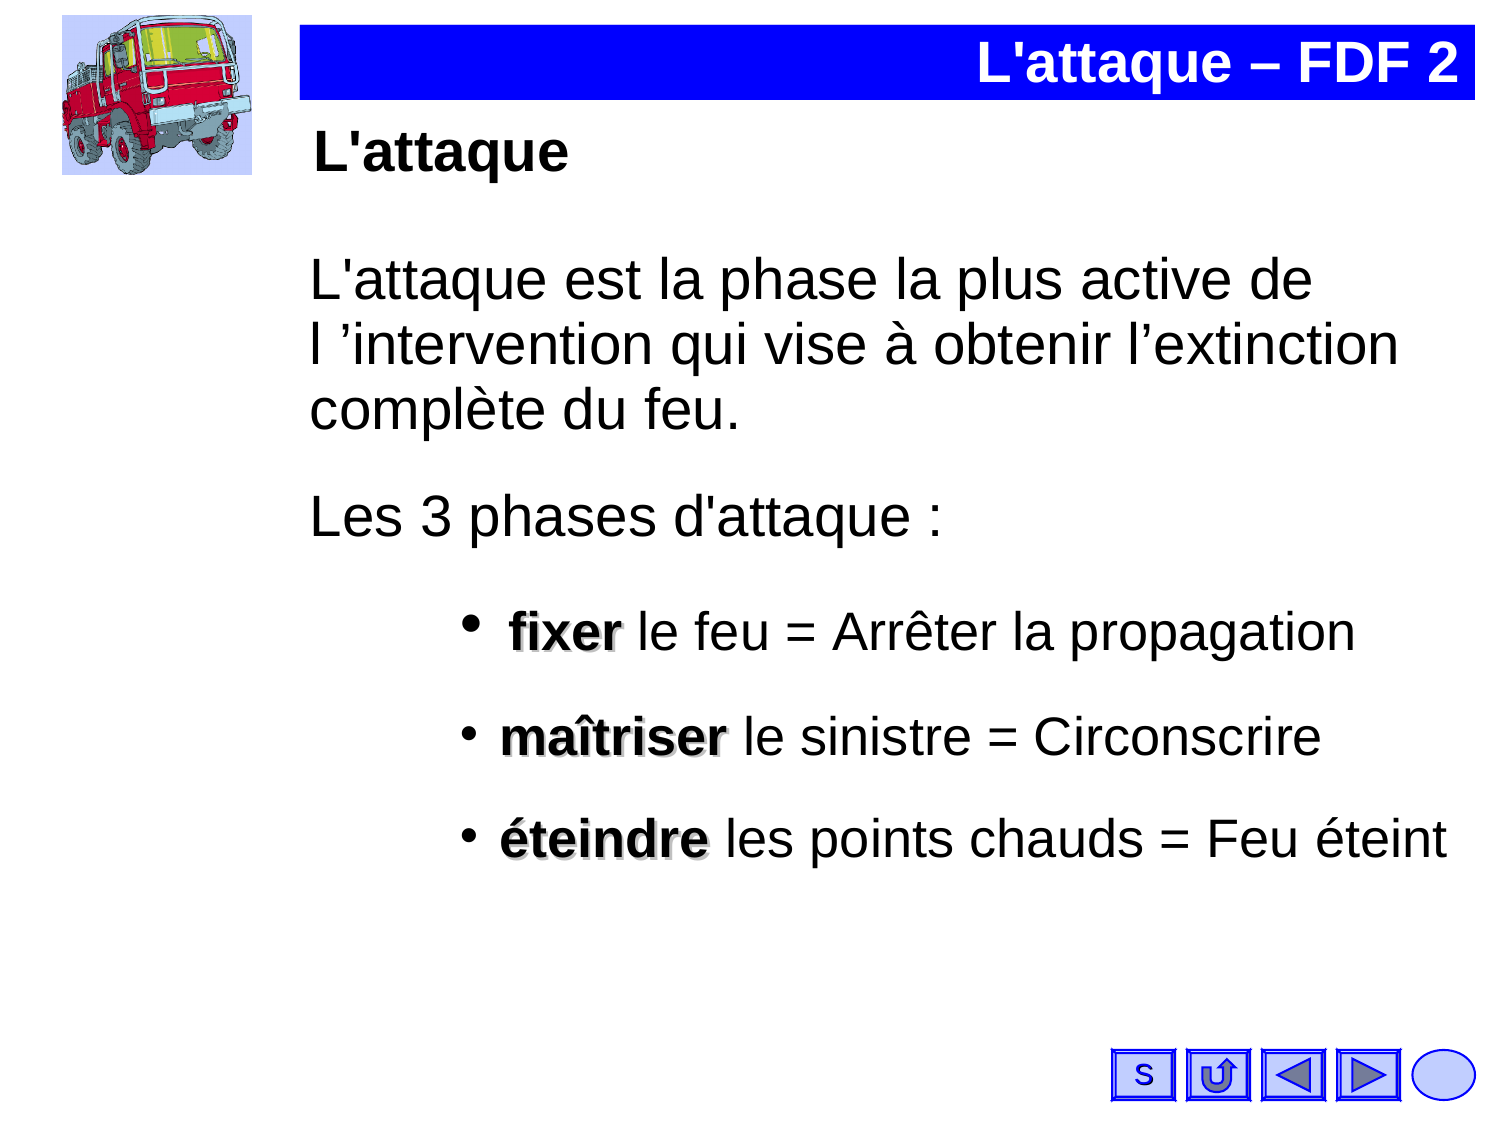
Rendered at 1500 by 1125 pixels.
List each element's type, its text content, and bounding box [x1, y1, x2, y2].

text_box L'attaque – FDF 2 [299, 24, 1475, 100]
text_box [1412, 1049, 1476, 1101]
text_box L'attaque [298, 110, 586, 191]
text_box L'attaque est la phase la plus active de l ’intervention qui vise à obtenir l’extinction complète du feu. Les 3 phases d'attaque : fixer le feu = Arrêter la propagation maîtriser le sinistre = Circonscrire éteindre les points chauds = Feu éteint [295, 238, 1500, 984]
